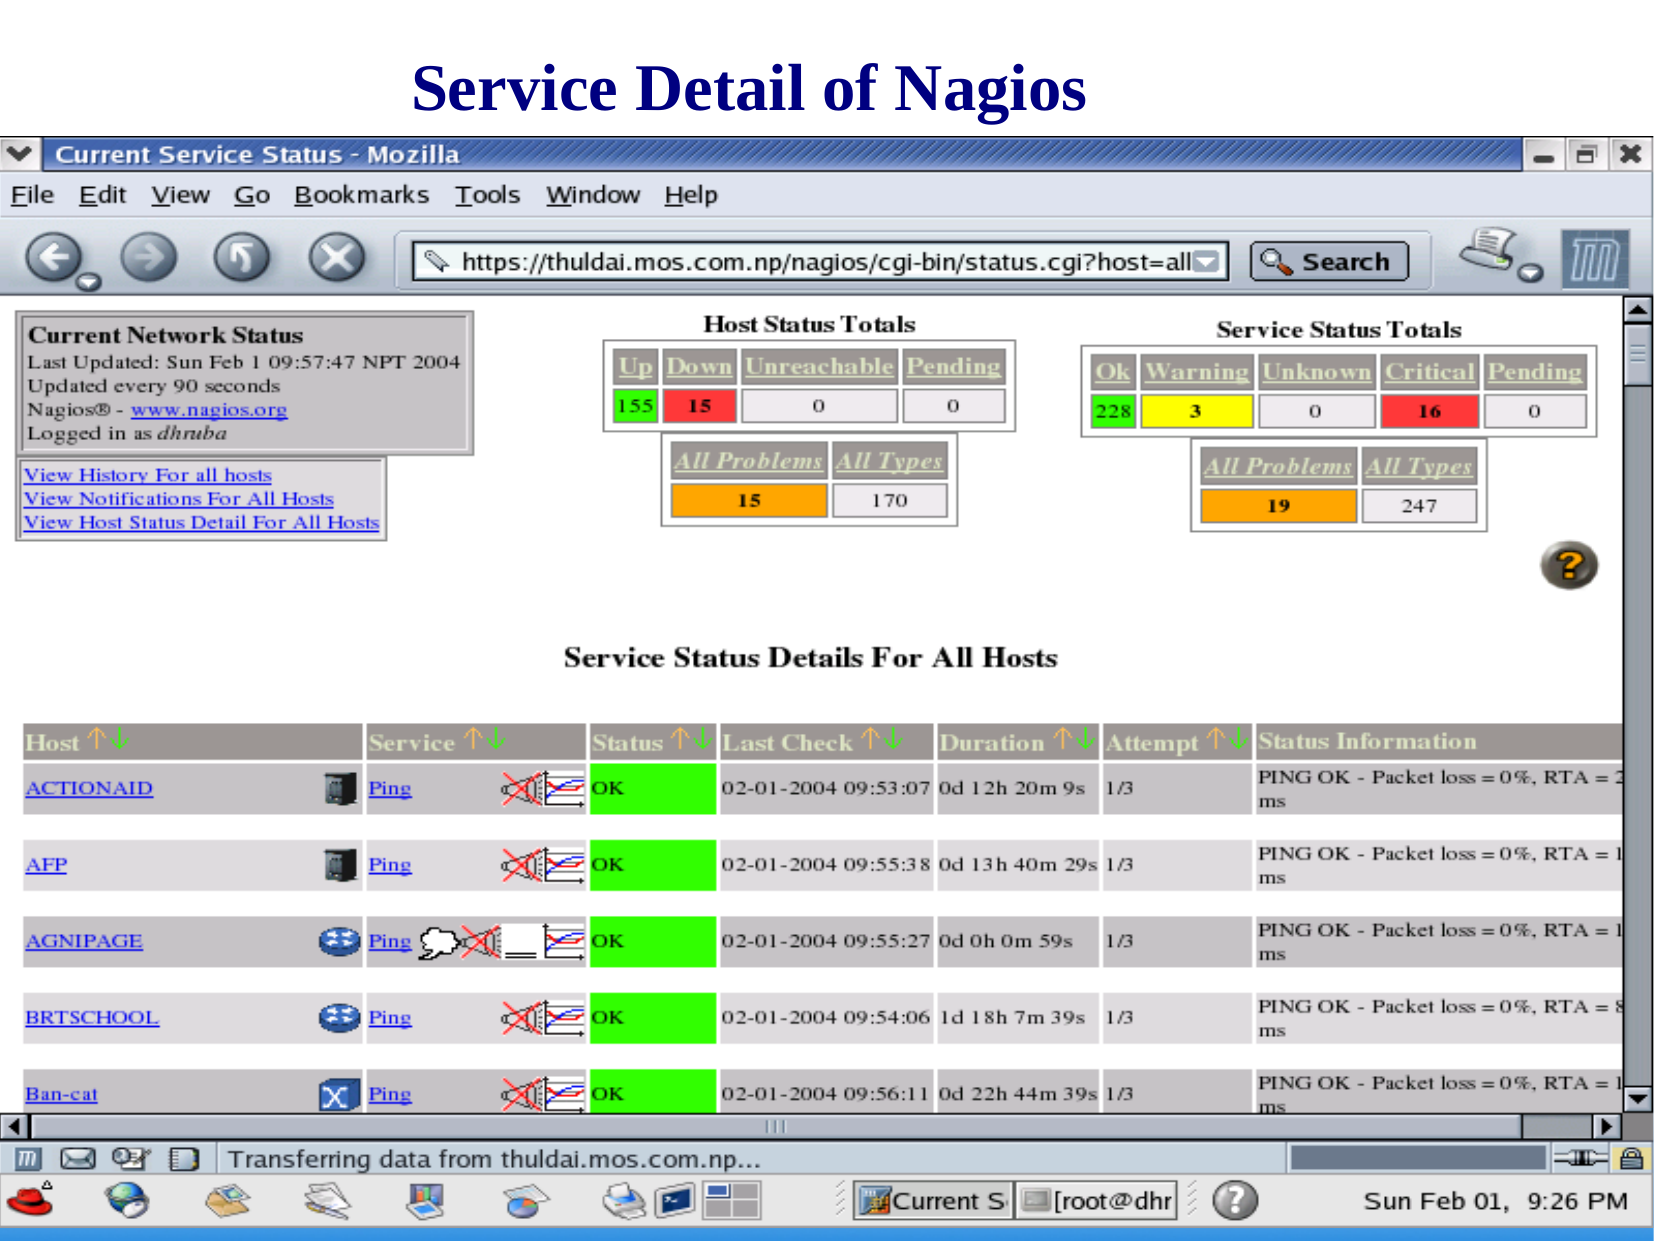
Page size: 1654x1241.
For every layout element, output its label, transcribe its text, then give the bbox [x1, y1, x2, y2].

text_box Service Detail of Nagios [112, 36, 1388, 136]
picture [0, 136, 1654, 1241]
